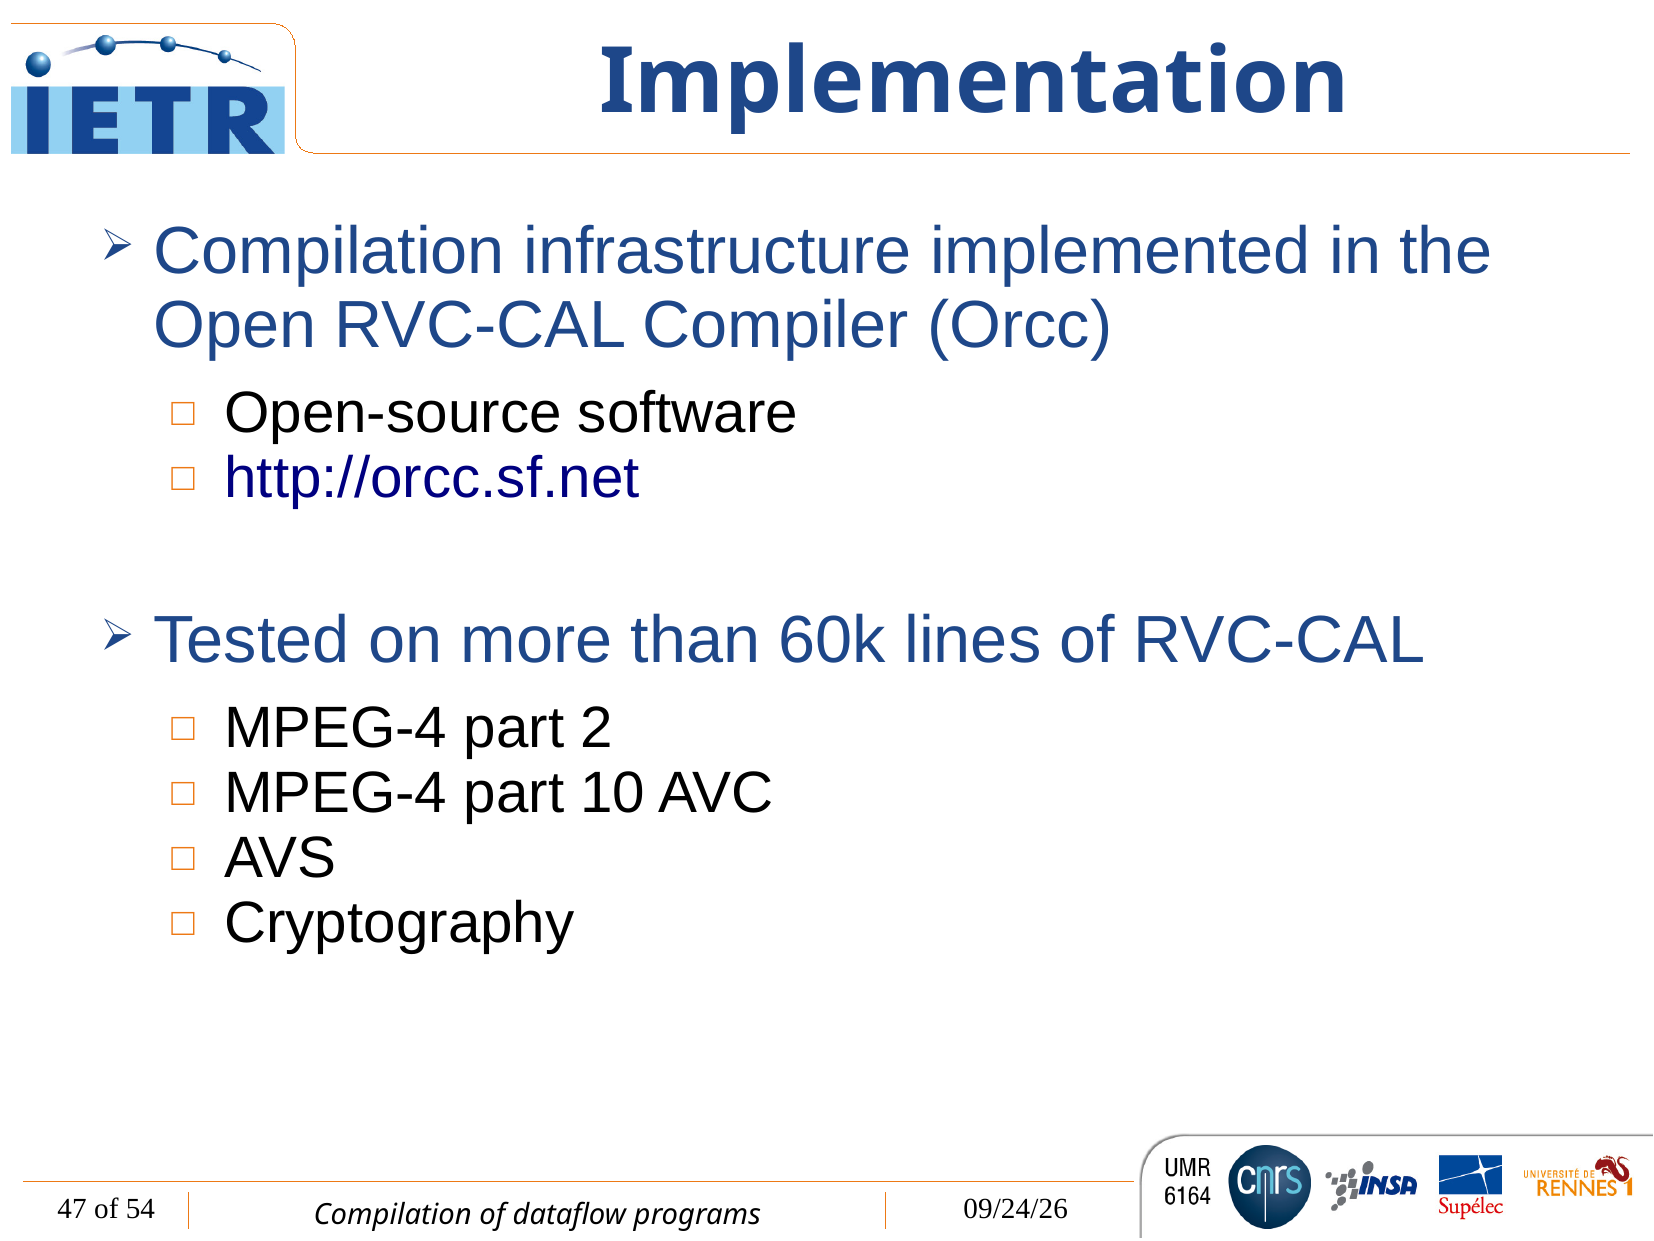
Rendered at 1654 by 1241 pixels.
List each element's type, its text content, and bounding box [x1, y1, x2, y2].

picture [1139, 1133, 1653, 1238]
title Implementation [295, 0, 1654, 154]
list Compilation infrastructure implemented in the Open RVC-CAL Compiler (Orcc) Open-source software http://orcc.sf.net Tested on more than 60k lines of RVC-CAL MPEG-4 part 2 MPEG-4 part 10 AVC AVS Cryptography [82, 212, 1619, 1111]
picture [11, 35, 285, 154]
